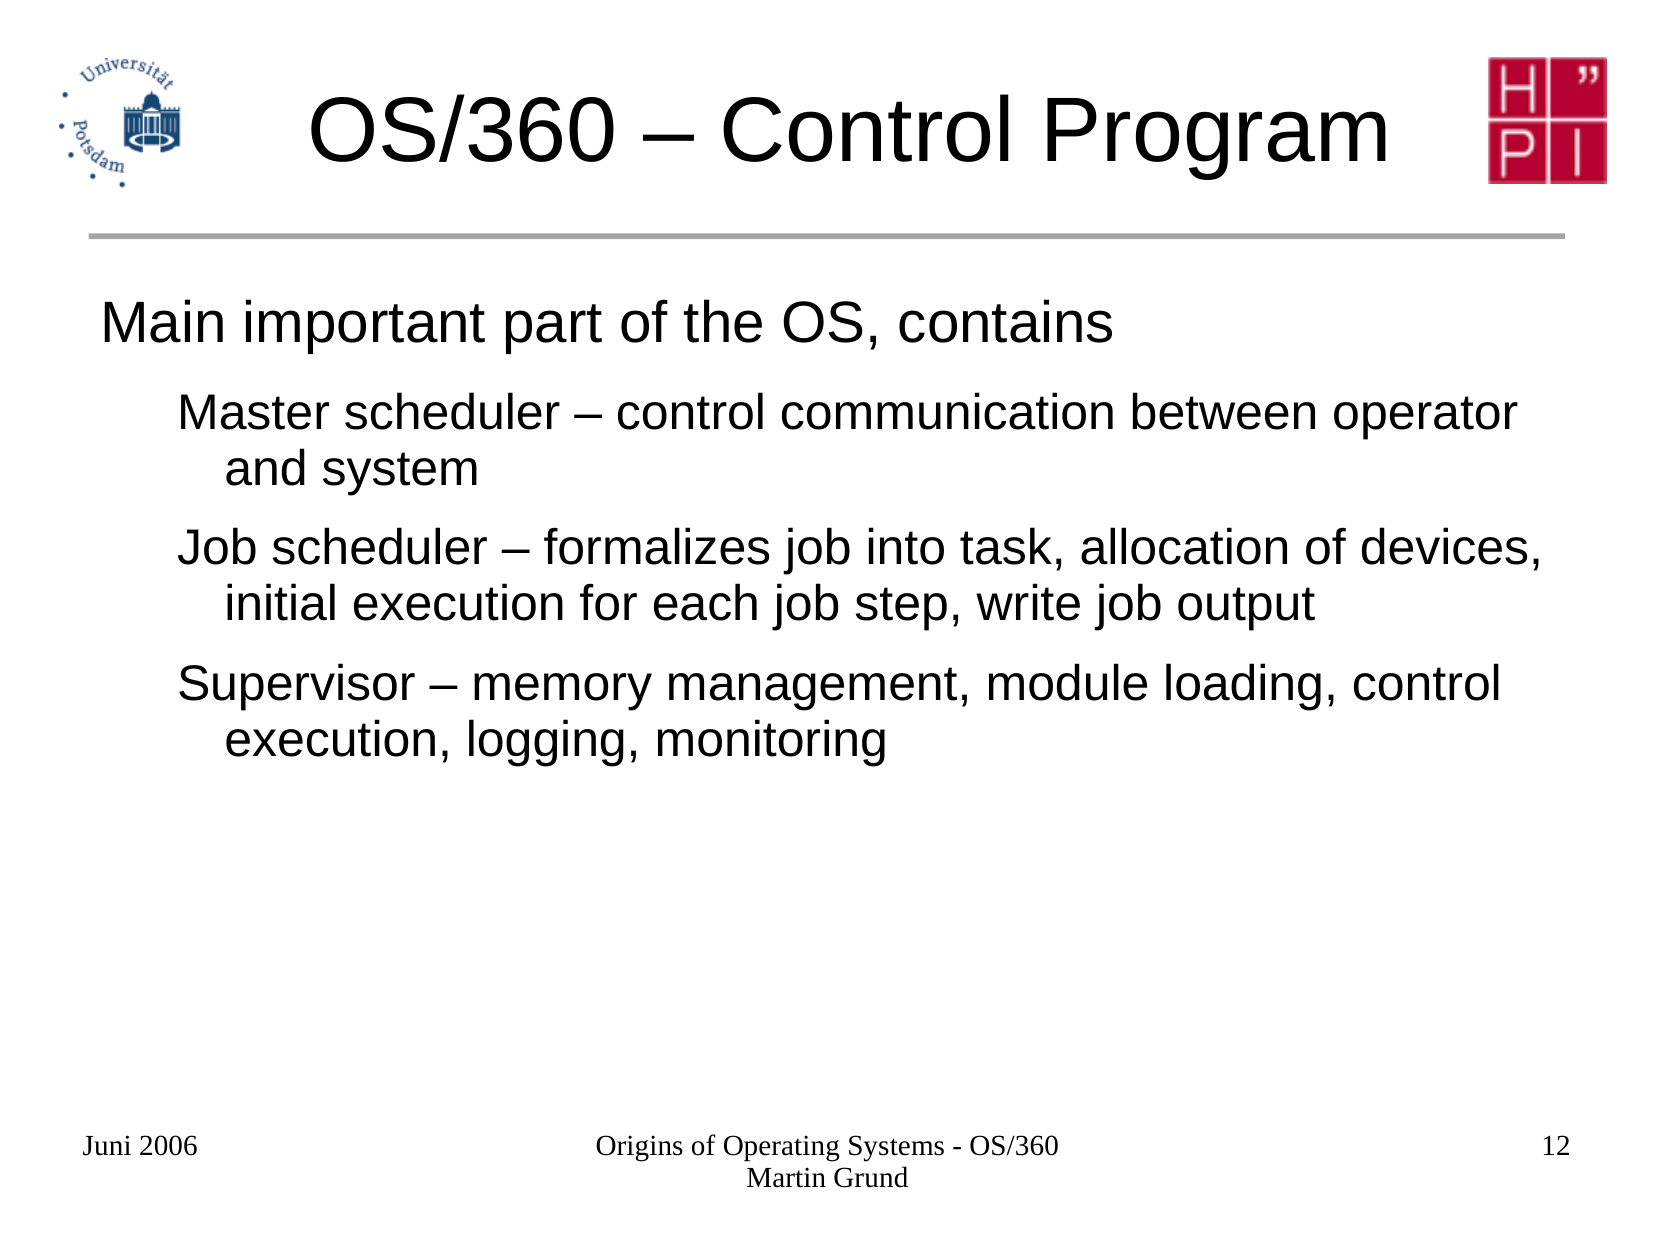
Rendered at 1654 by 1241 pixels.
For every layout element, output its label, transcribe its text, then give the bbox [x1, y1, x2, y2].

picture [59, 58, 181, 188]
picture [1488, 57, 1607, 184]
title OS/360 – Control Program [230, 25, 1471, 233]
list Main important part of the OS, contains Master scheduler – control communication between operator and system Job scheduler – formalizes job into task, allocation of devices, initial execution for each job step, write job output Supervisor – memory management, module loading, control execution, logging, monitoring [82, 290, 1571, 1109]
